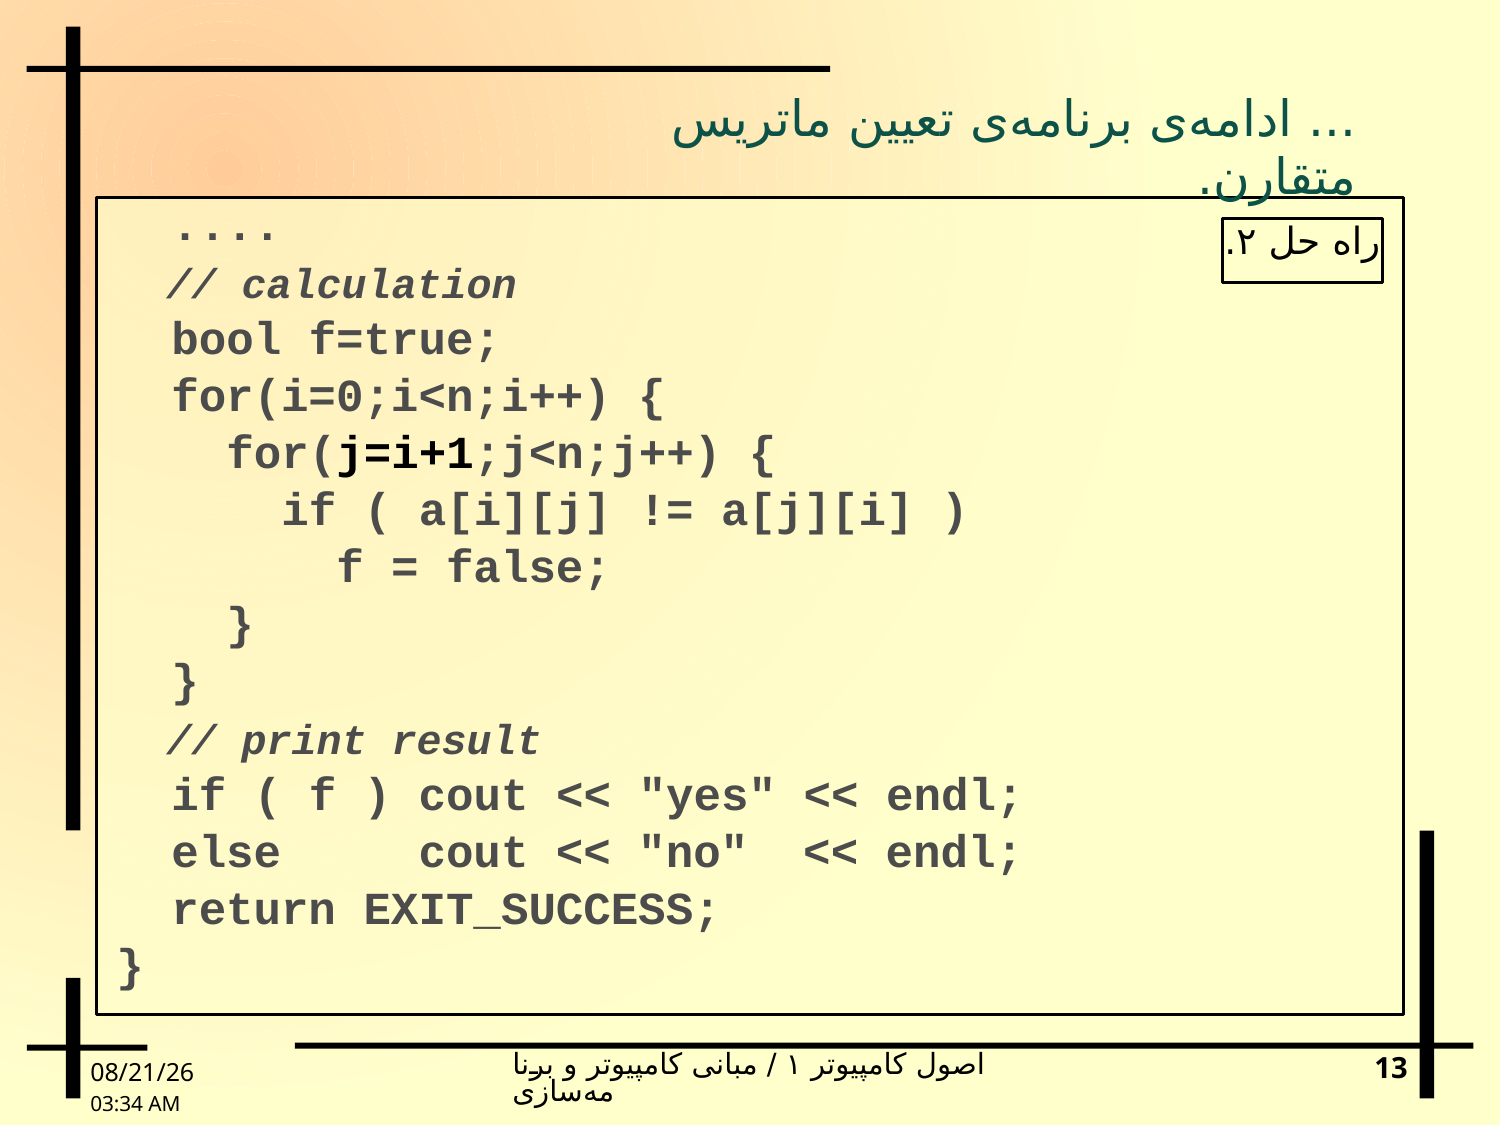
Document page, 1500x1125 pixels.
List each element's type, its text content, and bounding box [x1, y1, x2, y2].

list راه حل ۲. [1222, 218, 1383, 283]
list ... ادامه‌ی برنامه‌ی تعیین ماتریس متقارن. [637, 89, 1410, 169]
list .... // calculation bool f=true; for(i=0;i<n;i++) { for(j=i+1;j<n;j++) { if ( a[i][j] != a[j][i] ) f = false; } } // print result if ( f ) cout << "yes" << endl; else cout << "no" << endl; return EXIT_SUCCESS; } [96, 197, 1404, 1015]
